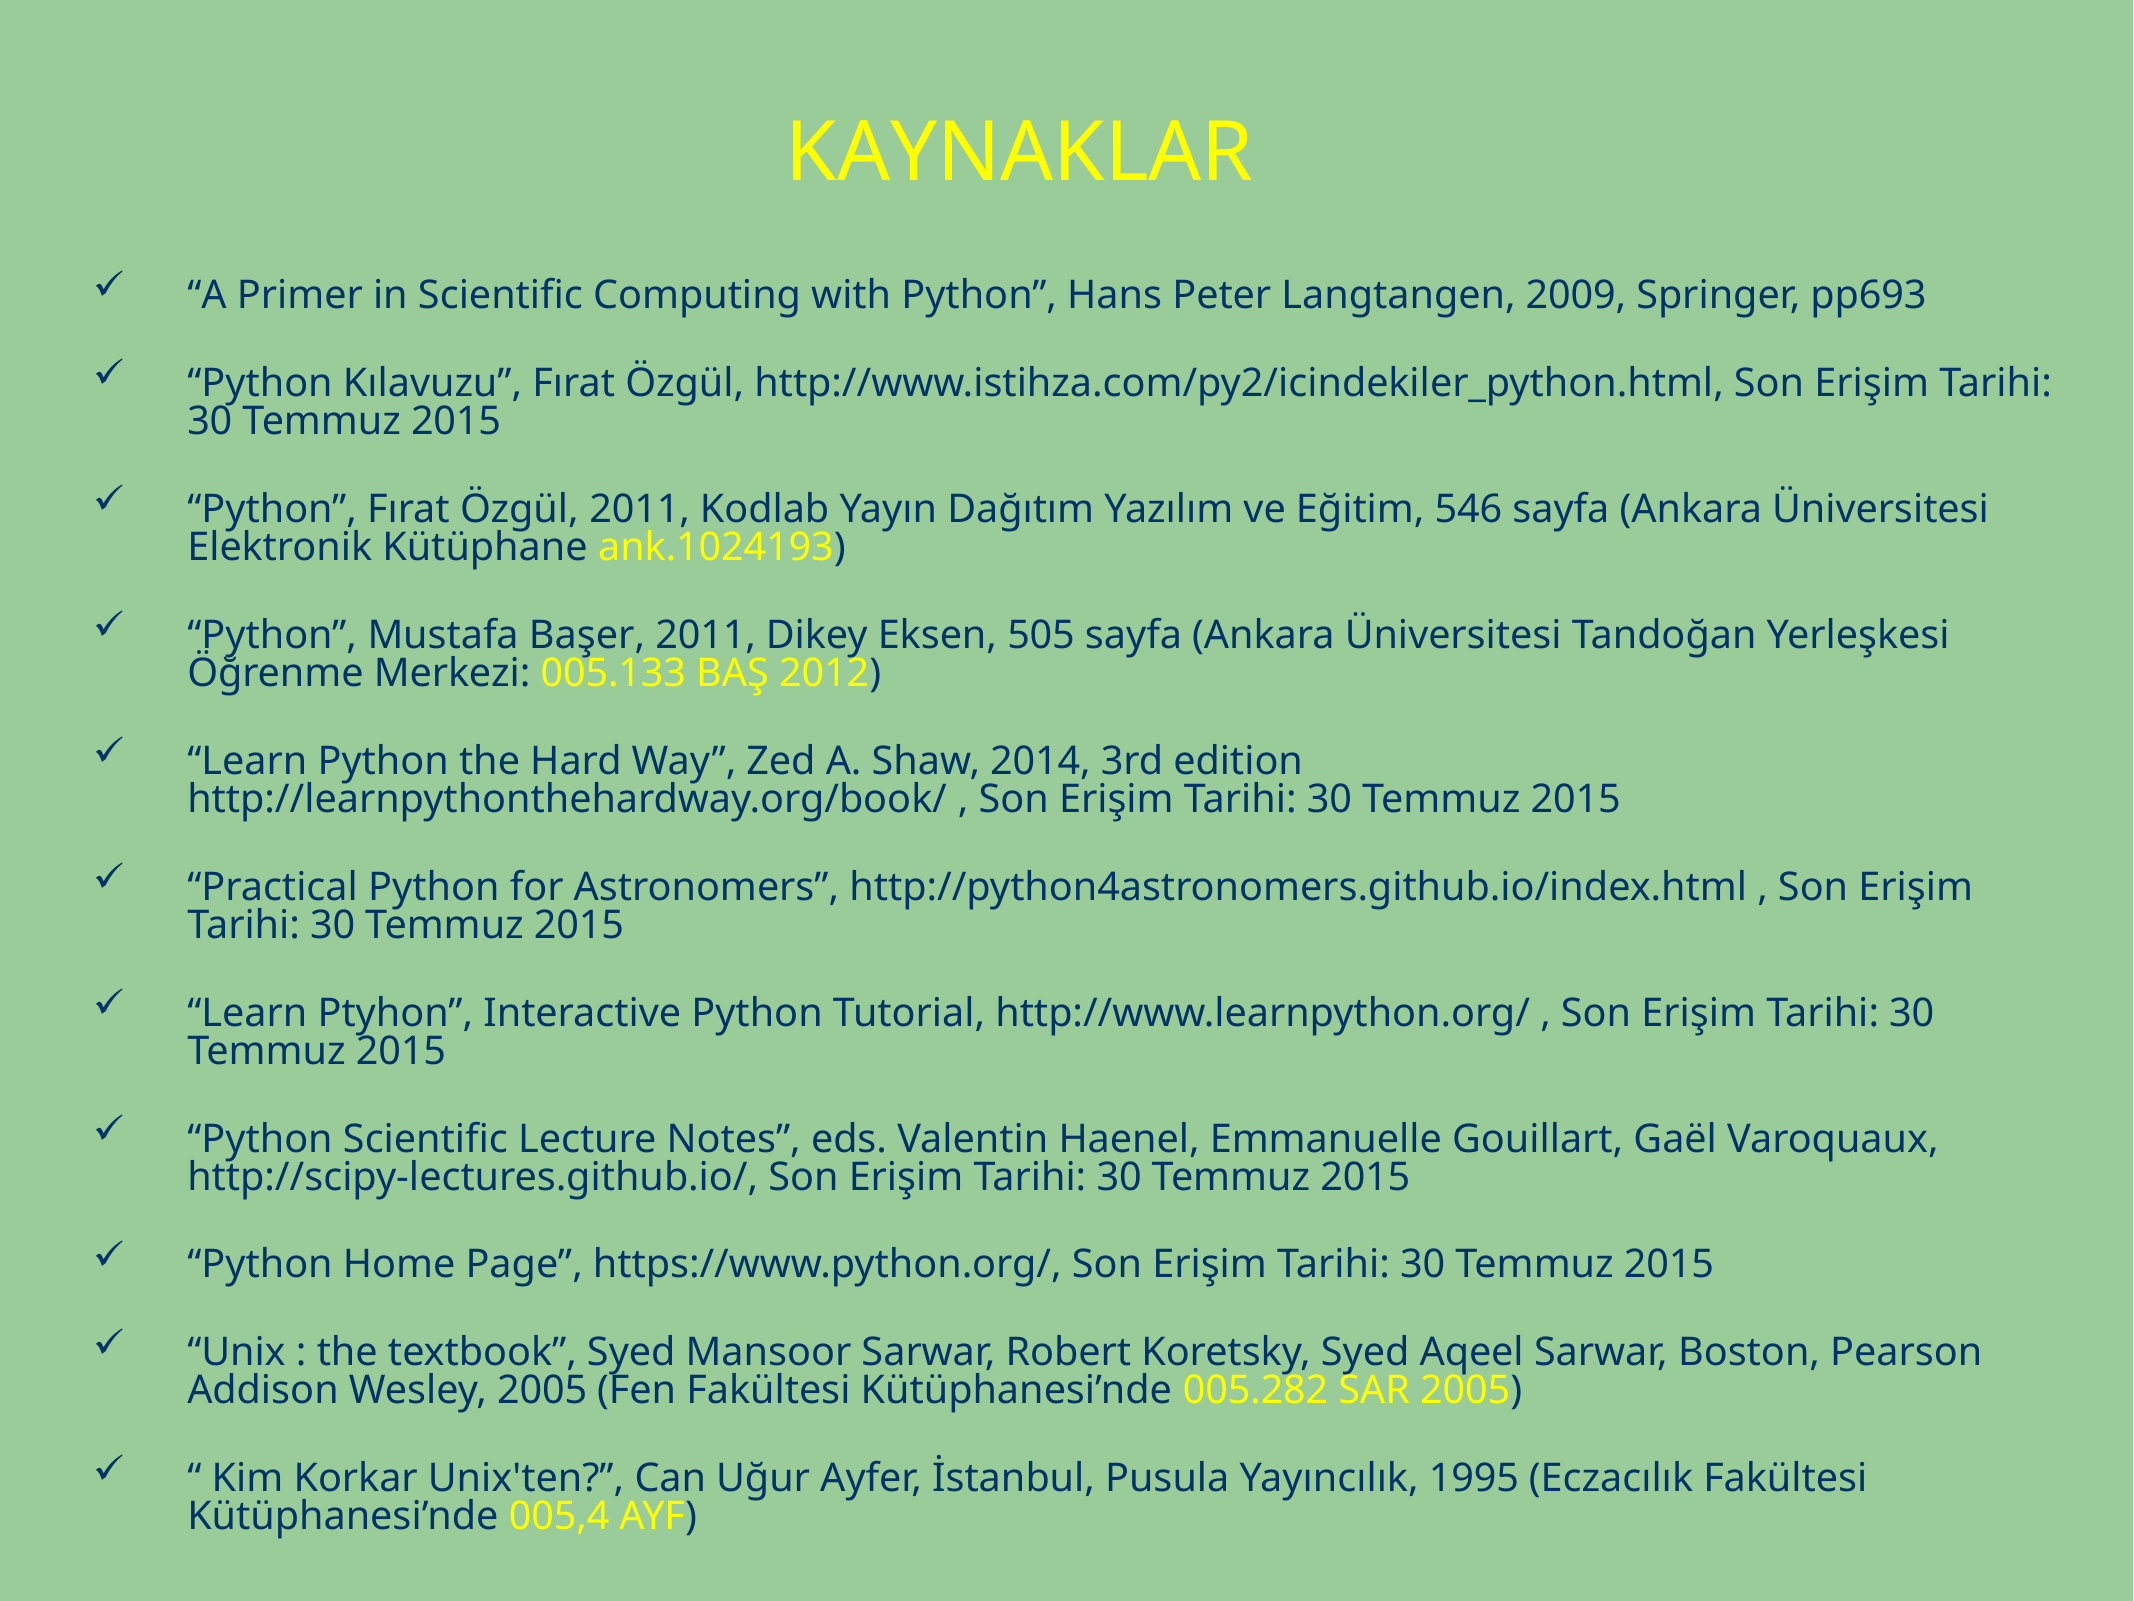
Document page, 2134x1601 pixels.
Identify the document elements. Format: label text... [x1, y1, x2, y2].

list “A Primer in Scientific Computing with Python”, Hans Peter Langtangen, 2009, Springer, pp693 “Python Kılavuzu”, Fırat Özgül, http://www.istihza.com/py2/icindekiler_python.html, Son Erişim Tarihi: 30 Temmuz 2015 “Python”, Fırat Özgül, 2011, Kodlab Yayın Dağıtım Yazılım ve Eğitim, 546 sayfa (Ankara Üniversitesi Elektronik Kütüphane ank.1024193) “Python”, Mustafa Başer, 2011, Dikey Eksen, 505 sayfa (Ankara Üniversitesi Tandoğan Yerleşkesi Öğrenme Merkezi: 005.133 BAŞ 2012) “Learn Python the Hard Way”, Zed A. Shaw, 2014, 3rd edition http://learnpythonthehardway.org/book/ , Son Erişim Tarihi: 30 Temmuz 2015 “Practical Python for Astronomers”, http://python4astronomers.github.io/index.html , Son Erişim Tarihi: 30 Temmuz 2015 “Learn Ptyhon”, Interactive Python Tutorial, http://www.learnpython.org/ , Son Erişim Tarihi: 30 Temmuz 2015 “Python Scientific Lecture Notes”, eds. Valentin Haenel, Emmanuelle Gouillart, Gaël Varoquaux, http://scipy-lectures.github.io/, Son Erişim Tarihi: 30 Temmuz 2015 “Python Home Page”, https://www.python.org/, Son Erişim Tarihi: 30 Temmuz 2015 “Unix : the textbook”, Syed Mansoor Sarwar, Robert Koretsky, Syed Aqeel Sarwar, Boston, Pearson Addison Wesley, 2005 (Fen Fakültesi Kütüphanesi’nde 005.282 SAR 2005) “ Kim Korkar Unix'ten?”, Can Uğur Ayfer, İstanbul, Pusula Yayıncılık, 1995 (Eczacılık Fakültesi Kütüphanesi’nde 005,4 AYF) [41, 270, 2079, 1561]
text_box KAYNAKLAR [420, 89, 1621, 205]
